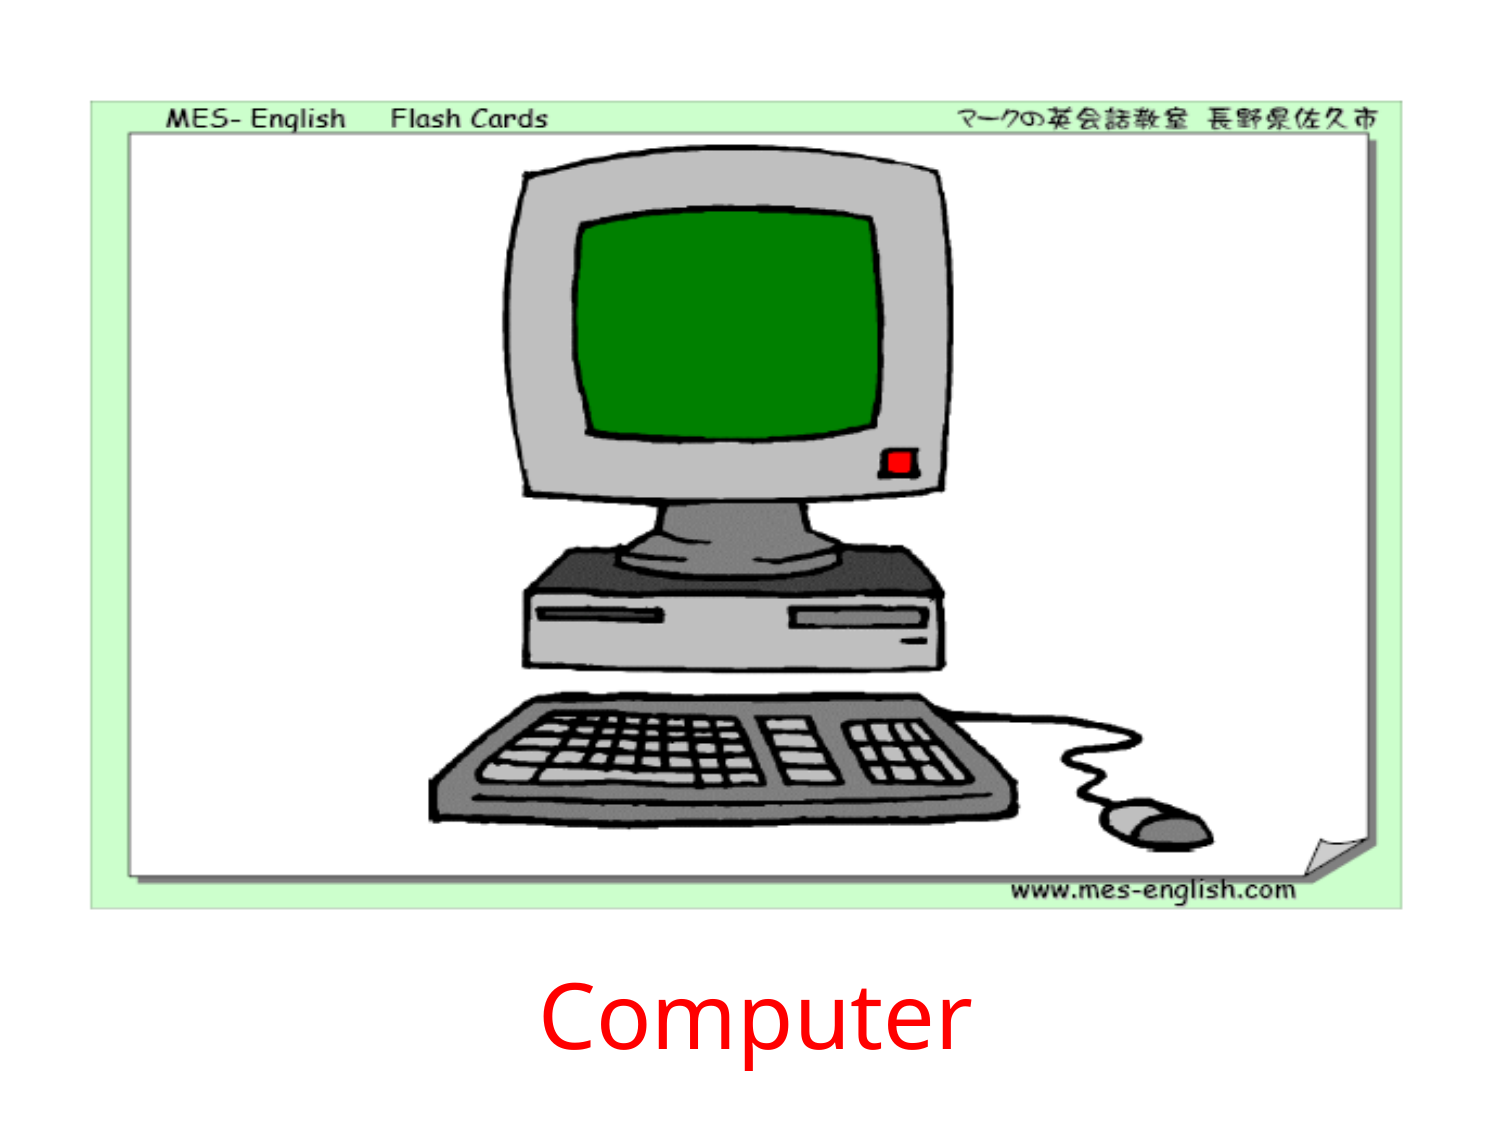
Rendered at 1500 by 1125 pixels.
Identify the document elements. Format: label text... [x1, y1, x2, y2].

picture [67, 86, 1420, 925]
text_box Computer [99, 949, 1413, 1076]
